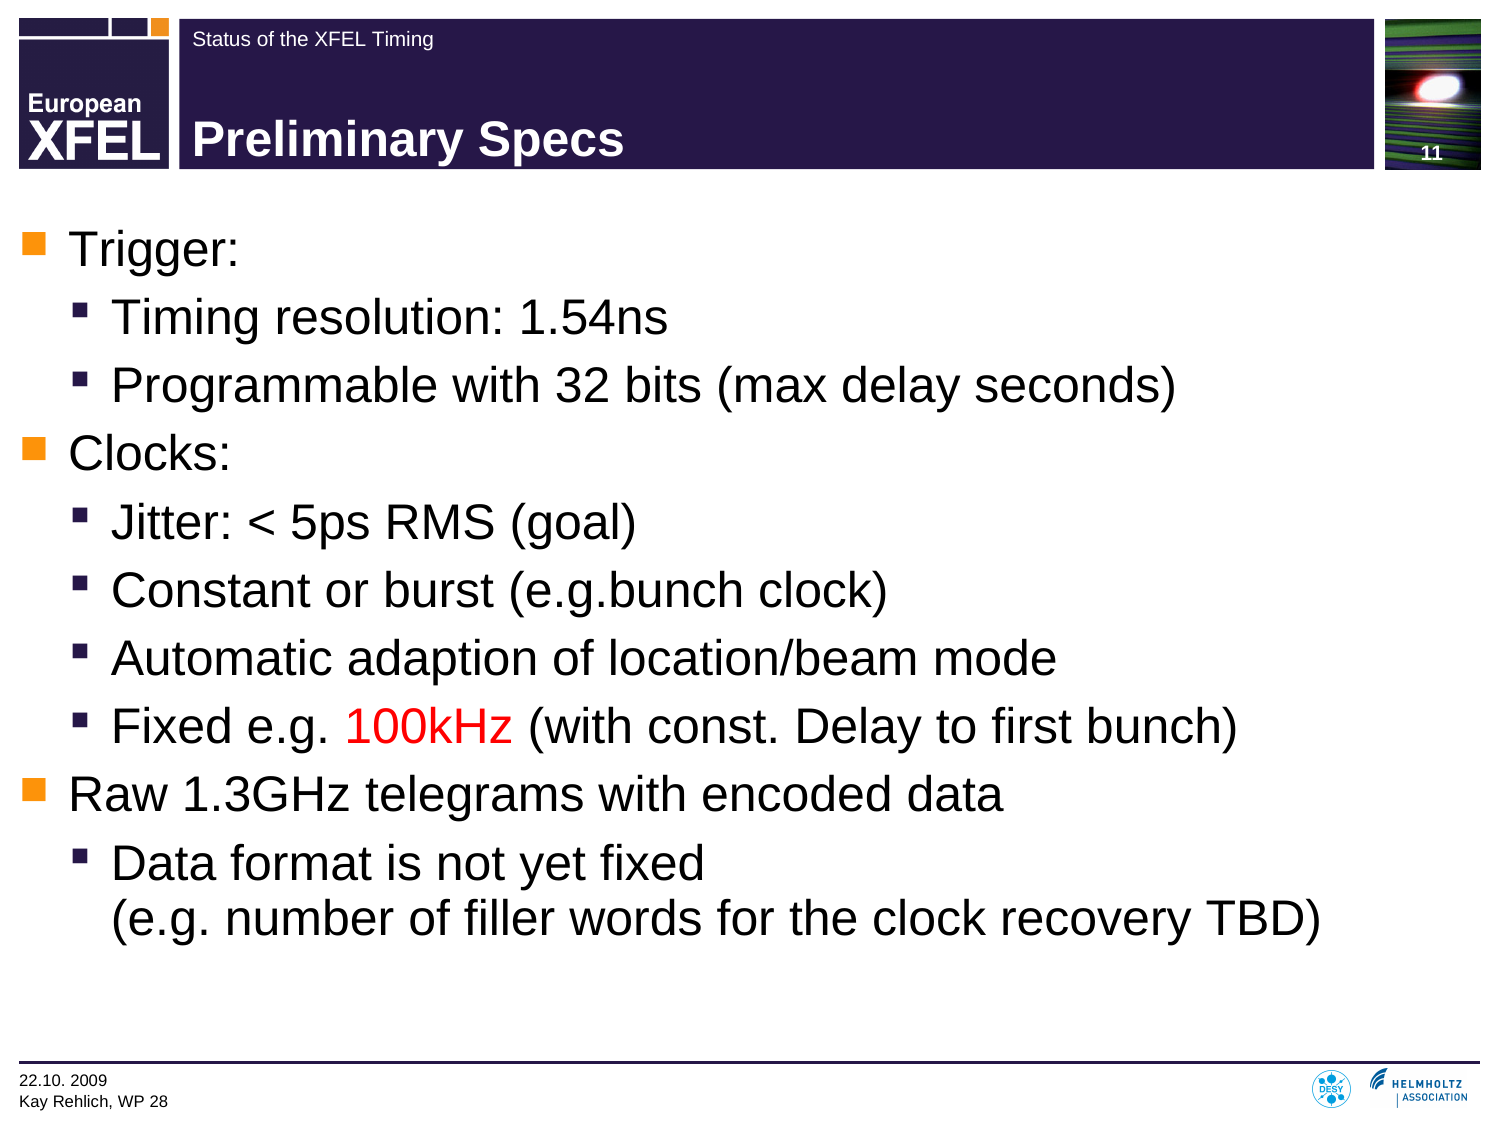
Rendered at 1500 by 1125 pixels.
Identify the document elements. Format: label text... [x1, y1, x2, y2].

picture [1370, 1068, 1467, 1108]
picture [1310, 1068, 1353, 1110]
list Trigger: Timing resolution: 1.54ns Programmable with 32 bits (max delay seconds) Clocks: Jitter: < 5ps RMS (goal) Constant or burst (e.g.bunch clock) Automatic adaption of location/beam mode Fixed e.g. 100kHz (with const. Delay to first bunch) Raw 1.3GHz telegrams with encoded data Data format is not yet fixed (e.g. number of filler words for the clock recovery TBD) [19, 221, 1477, 1034]
title Preliminary Specs [191, 110, 1375, 168]
picture [1385, 19, 1481, 170]
picture [19, 18, 169, 169]
